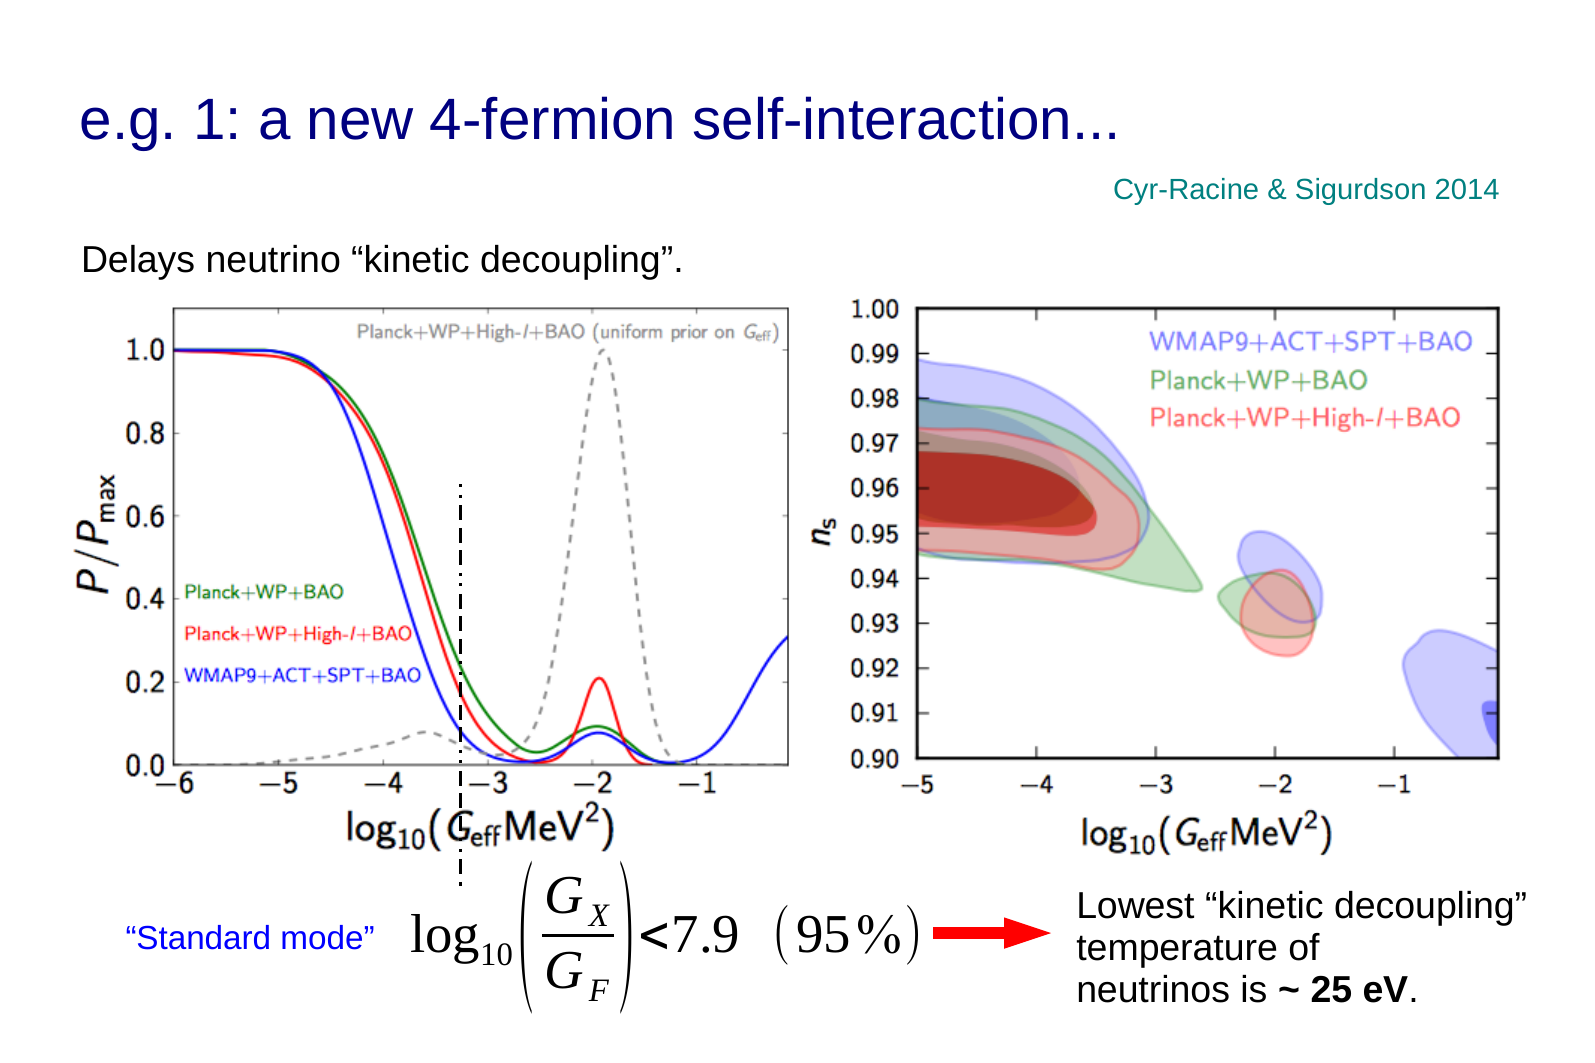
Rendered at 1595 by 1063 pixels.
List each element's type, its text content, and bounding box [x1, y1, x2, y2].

picture [59, 289, 1518, 873]
text_box Lowest “kinetic decoupling” temperature of neutrinos is ~ 25 eV. [1057, 872, 1559, 1022]
text_box Cyr-Racine & Sigurdson 2014 [1098, 165, 1515, 213]
chart [394, 856, 937, 1016]
title e.g. 1: a new 4-fermion self-interaction... [79, 30, 1515, 209]
list Delays neutrino “kinetic decoupling”. [81, 238, 1566, 296]
text_box “Standard mode” [106, 907, 395, 969]
